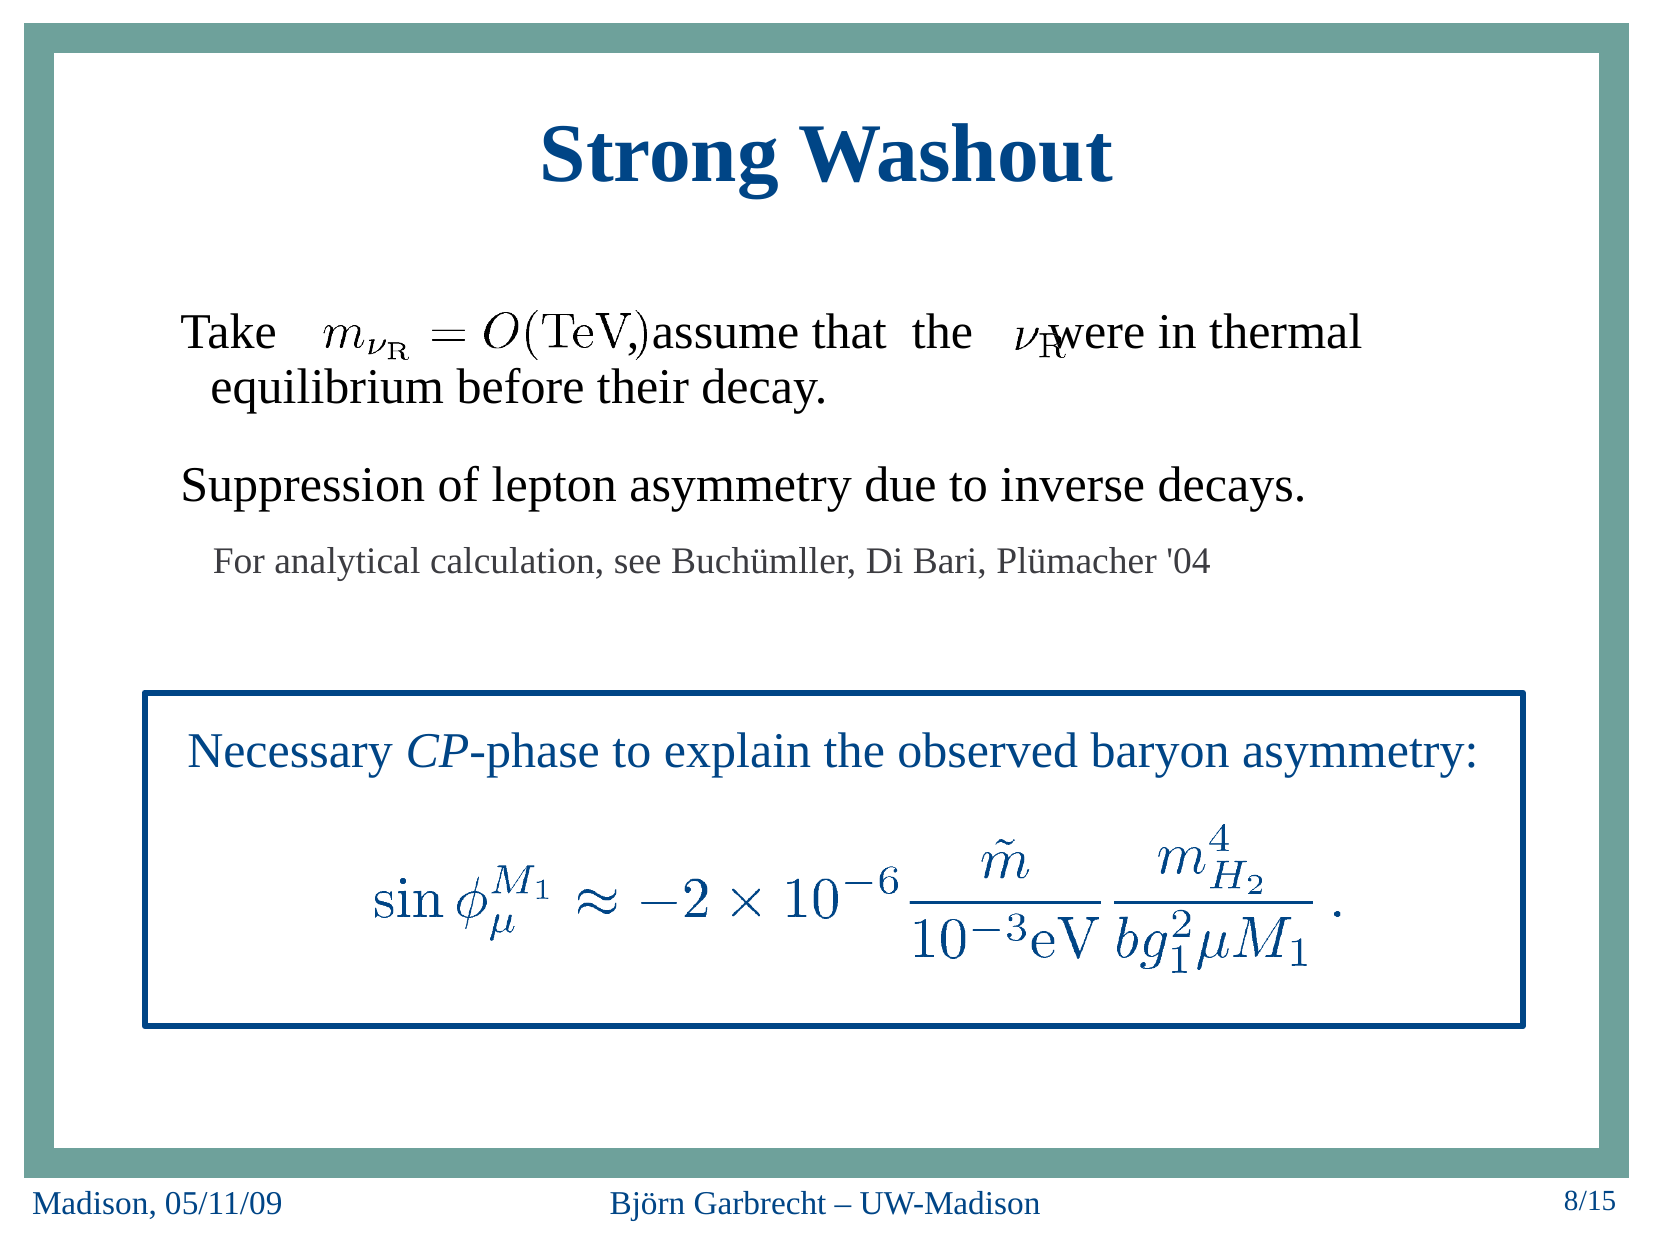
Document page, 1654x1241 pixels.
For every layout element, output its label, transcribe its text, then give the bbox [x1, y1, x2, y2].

text_box Necessary CP-phase to explain the observed baryon asymmetry: [172, 715, 1514, 787]
picture [318, 304, 659, 364]
picture [368, 820, 1355, 978]
text_box For analytical calculation, see Buchümller, Di Bari, Plümacher '04 [198, 532, 1228, 590]
title Strong Washout [82, 56, 1571, 250]
picture [1009, 321, 1069, 362]
text_box Take , assume that the were in thermal equilibrium before their decay. [165, 296, 1561, 422]
text_box Suppression of lepton asymmetry due to inverse decays. [165, 449, 1365, 520]
